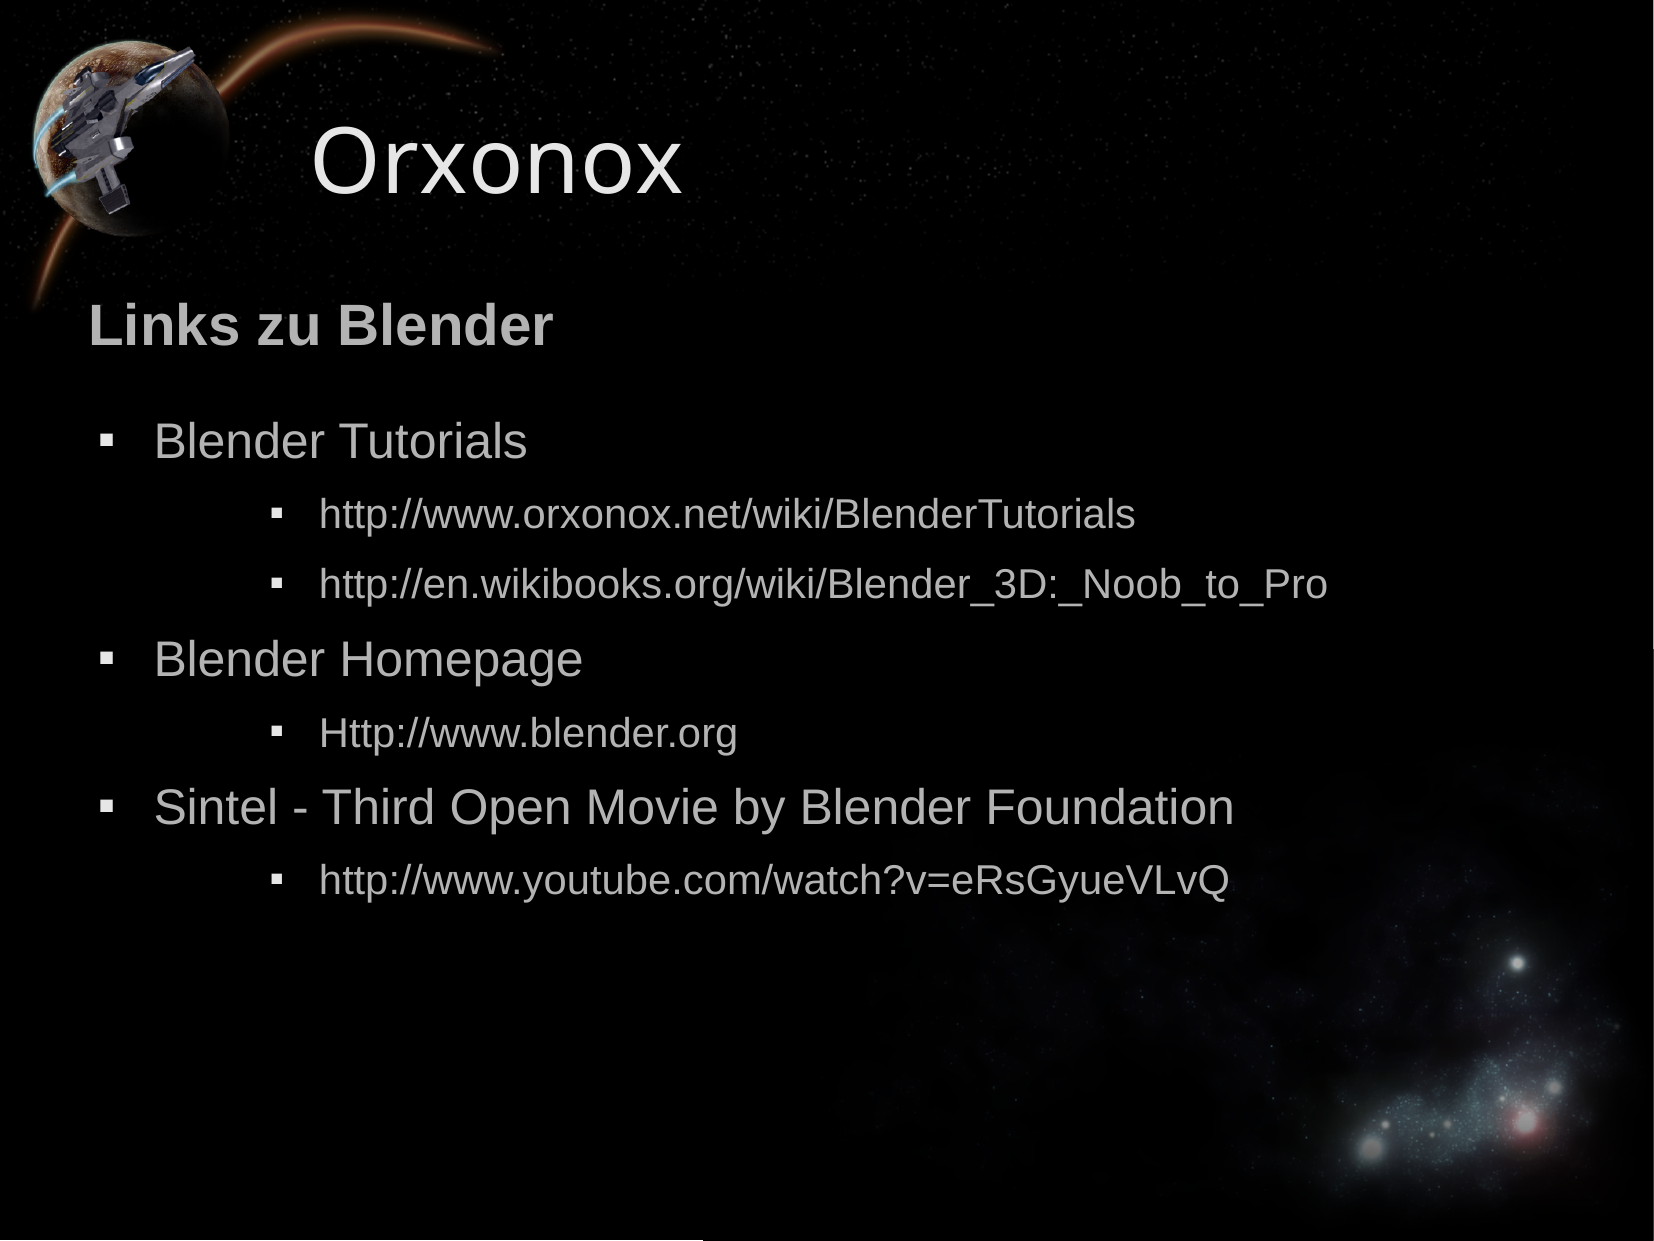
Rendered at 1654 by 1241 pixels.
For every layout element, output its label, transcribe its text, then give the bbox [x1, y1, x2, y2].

picture [703, 649, 1654, 1241]
picture [0, 0, 1607, 443]
title Links zu Blender [88, 273, 1577, 377]
list Blender Tutorials http://www.orxonox.net/wiki/BlenderTutorials http://en.wikibooks.org/wiki/Blender_3D:_Noob_to_Pro Blender Homepage Http://www.blender.org Sintel - Third Open Movie by Blender Foundation http://www.youtube.com/watch?v=eRsGyueVLvQ [82, 413, 1571, 1218]
